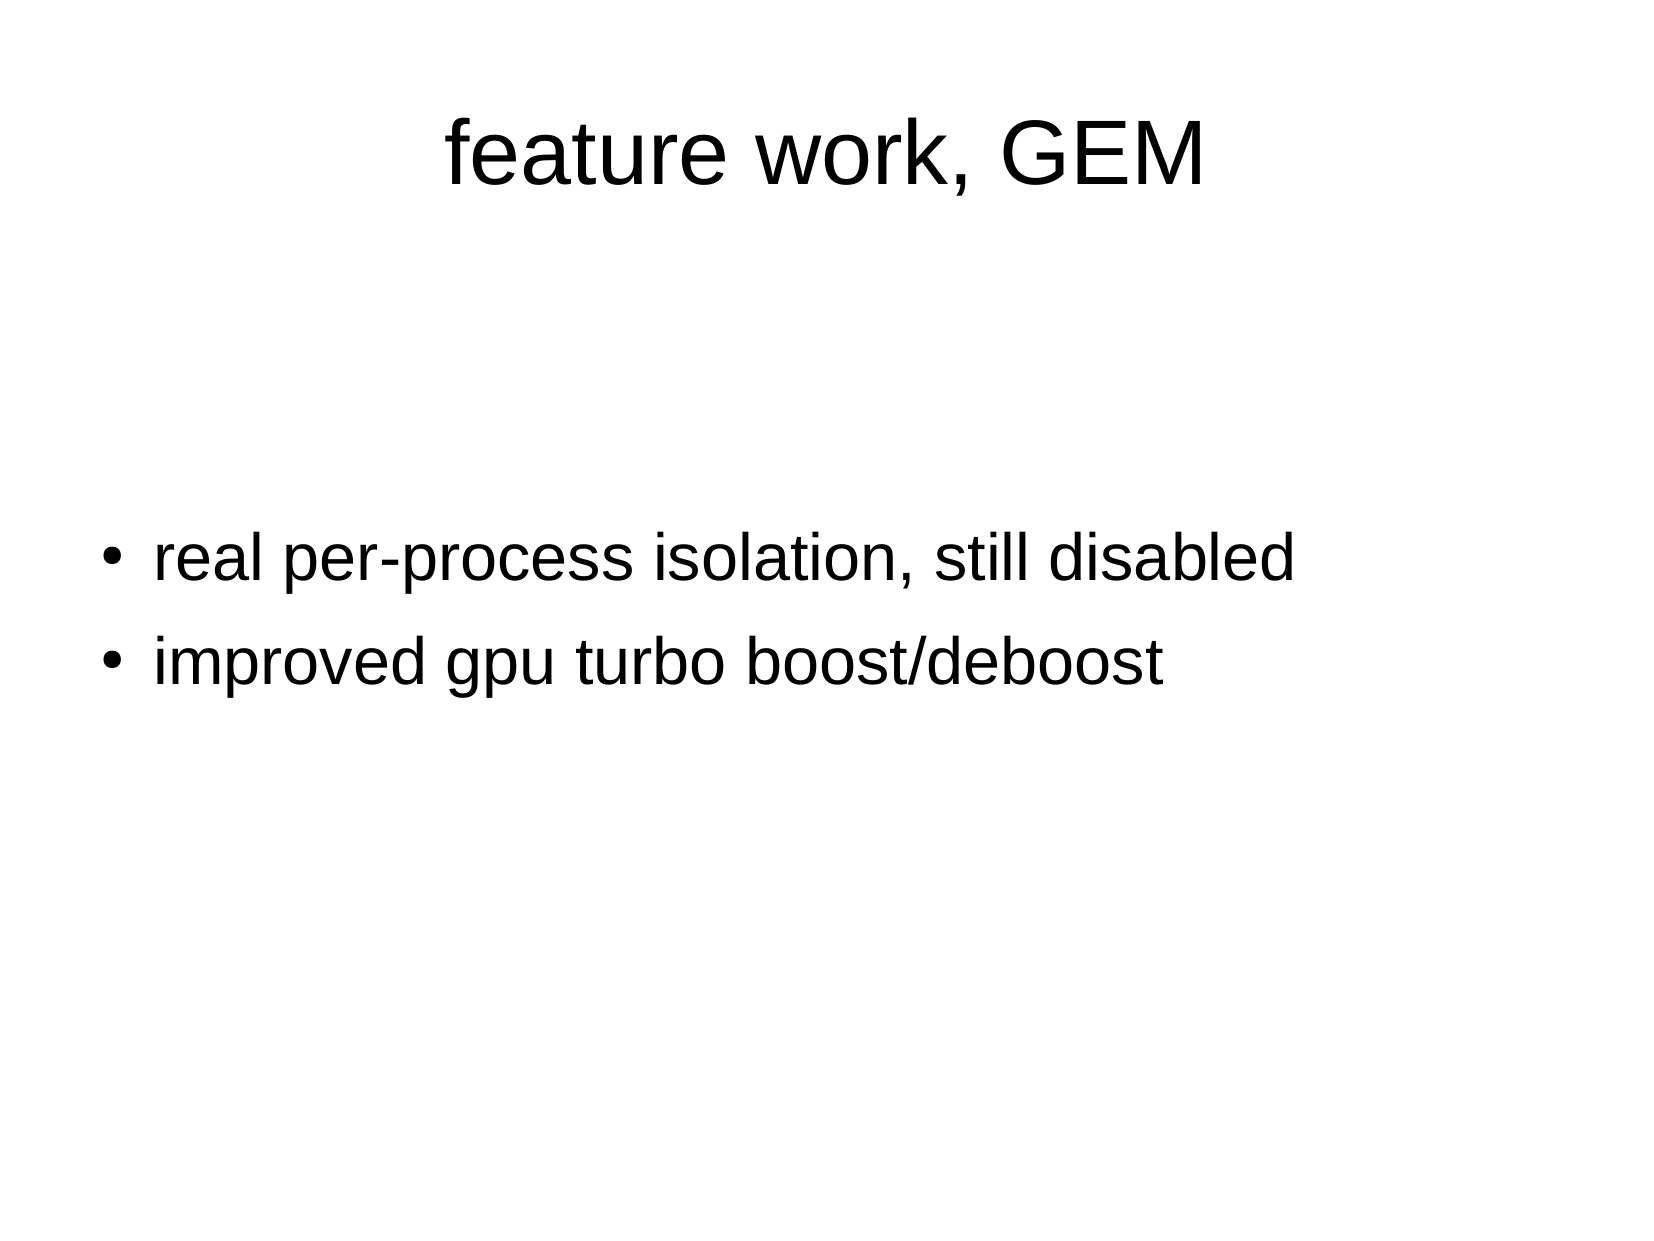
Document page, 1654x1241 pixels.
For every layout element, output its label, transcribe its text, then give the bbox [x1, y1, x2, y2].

list real per-process isolation, still disabled improved gpu turbo boost/deboost [82, 519, 1571, 1109]
title feature work, GEM [82, 49, 1571, 257]
